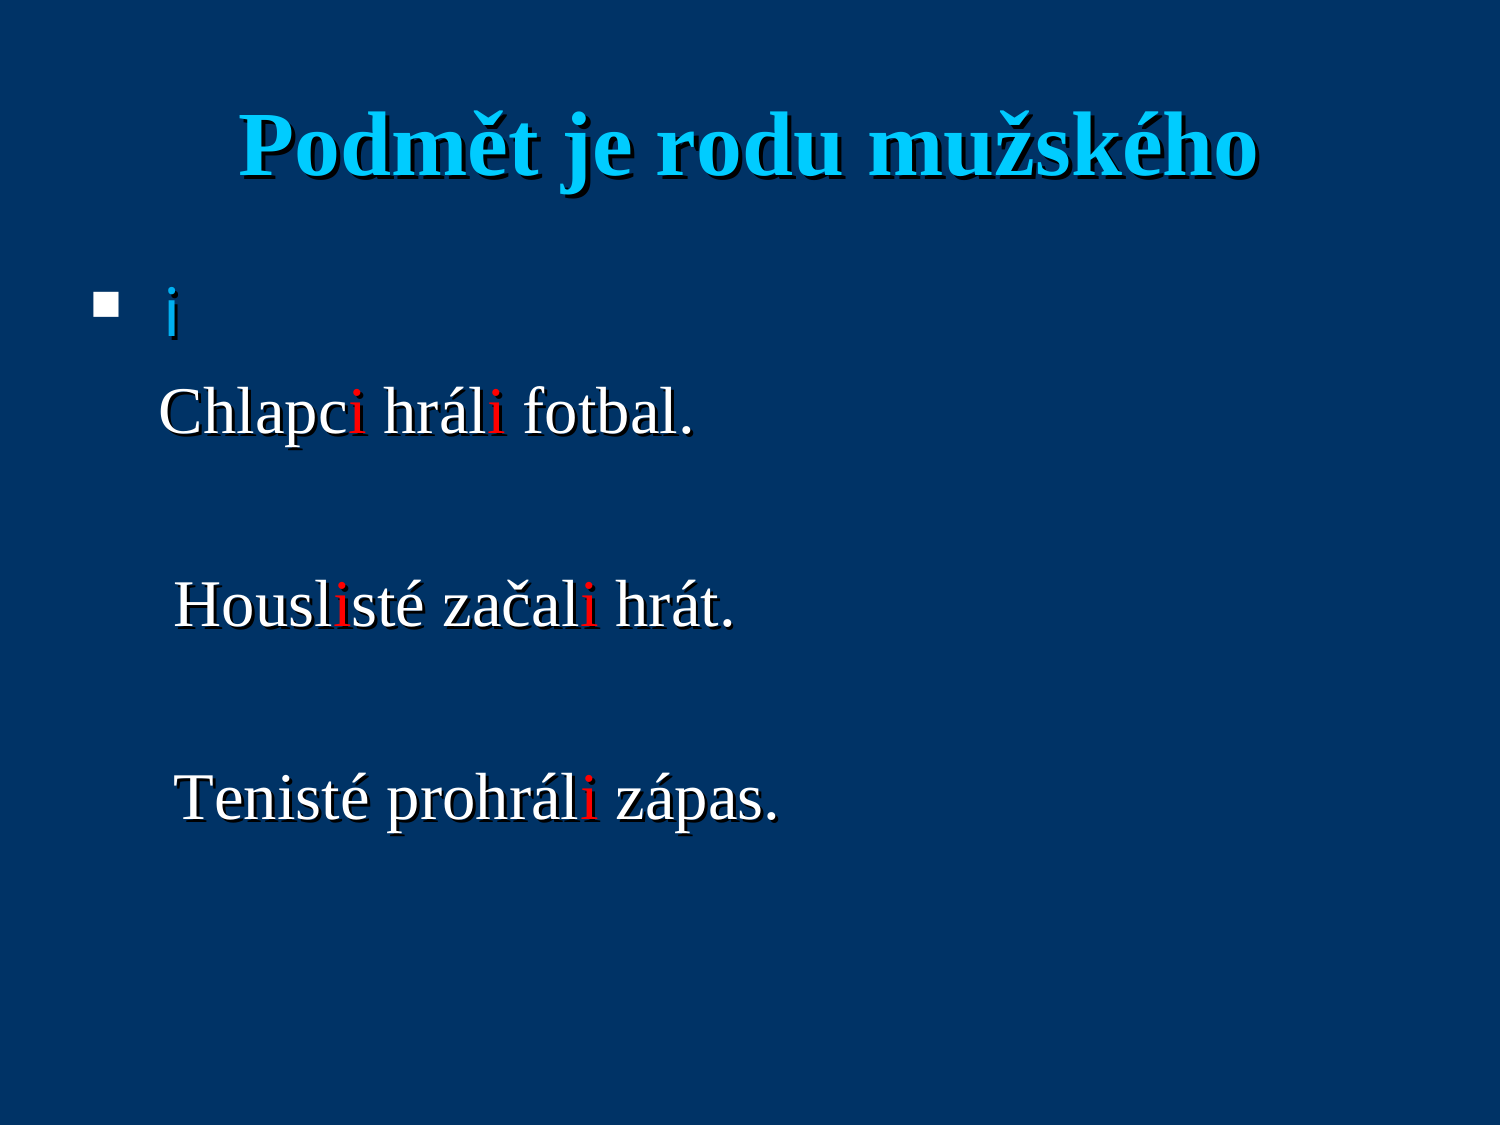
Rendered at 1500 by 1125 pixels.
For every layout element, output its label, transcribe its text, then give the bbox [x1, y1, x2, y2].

text_box Podmět je rodu mužského [75, 45, 1426, 233]
text_box i Chlapci hráli fotbal. Houslisté začali hrát. Tenisté prohráli zápas. [75, 262, 1426, 1005]
